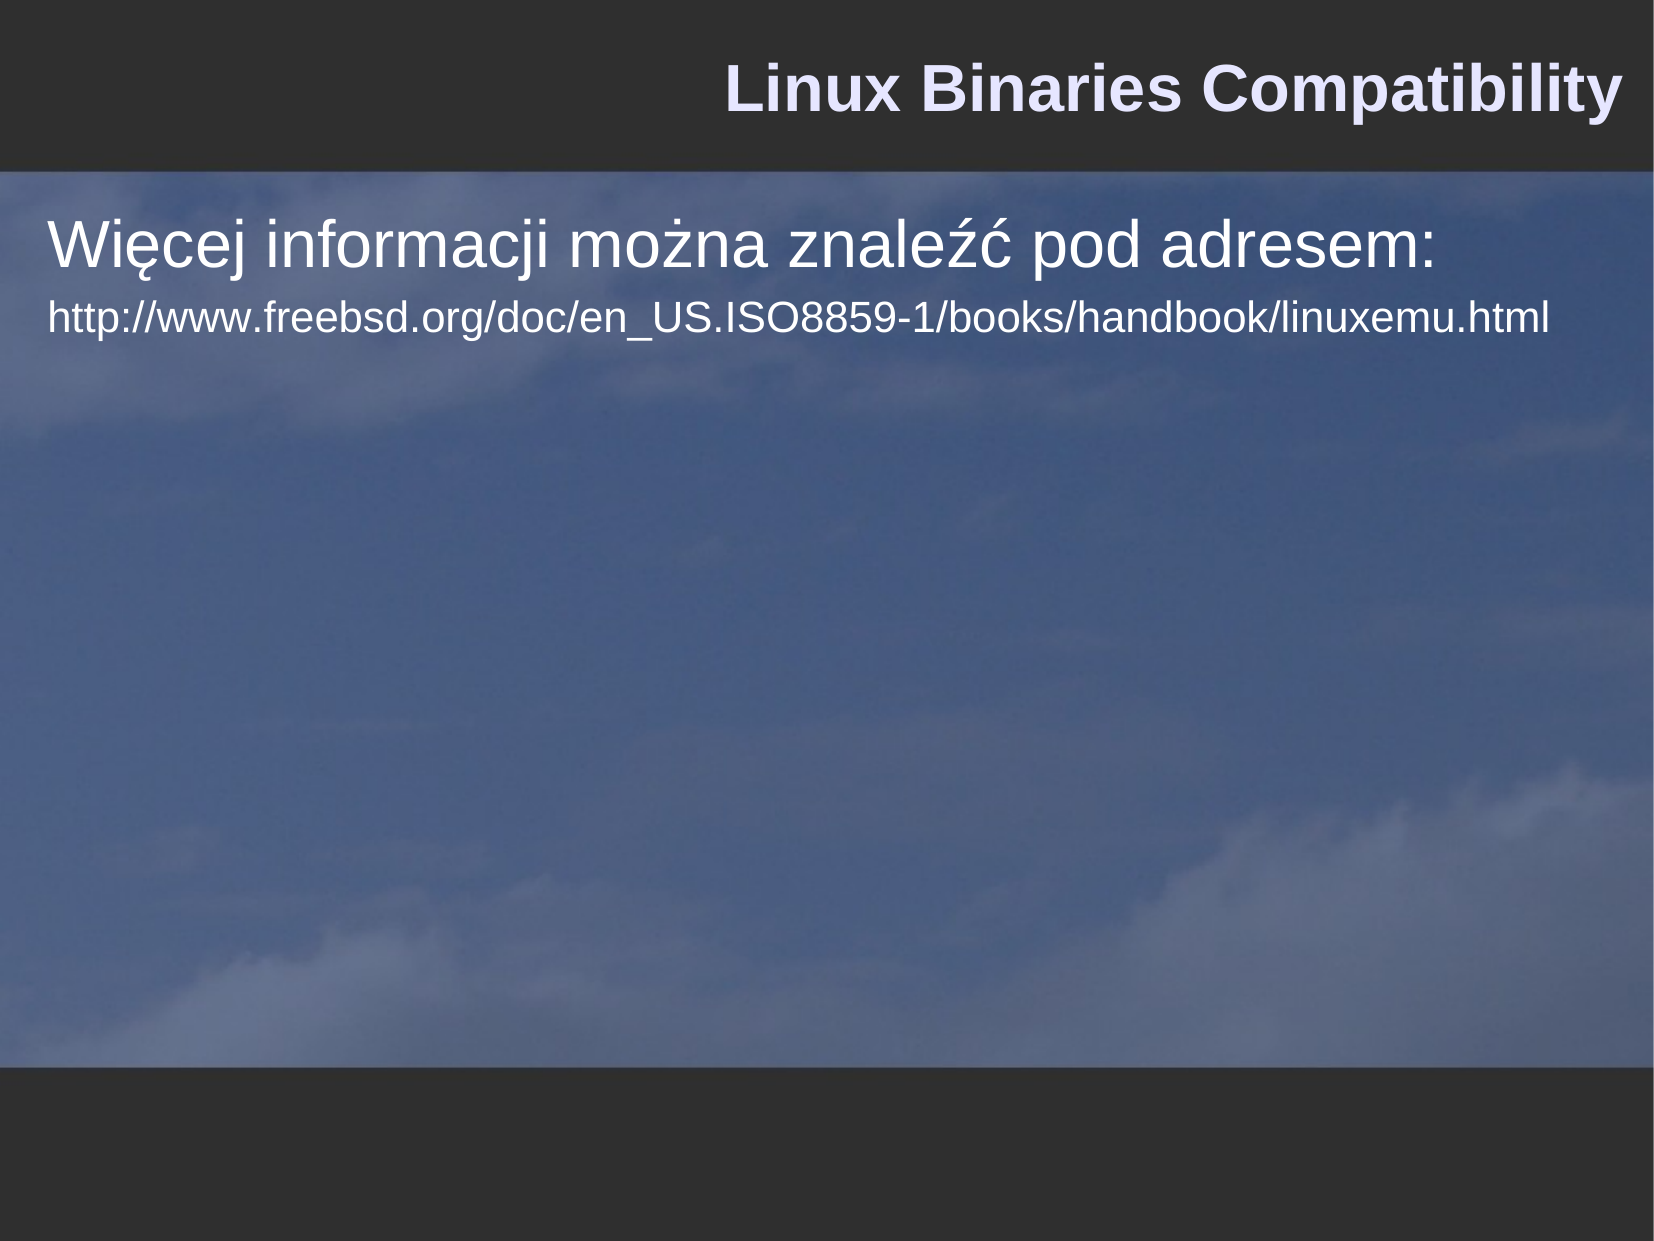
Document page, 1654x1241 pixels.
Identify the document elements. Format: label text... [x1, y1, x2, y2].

title Linux Binaries Compatibility [29, 29, 1625, 148]
list Więcej informacji można znaleźć pod adresem: http://www.freebsd.org/doc/en_US.ISO8859-1/books/handbook/linuxemu.html [29, 206, 1625, 1034]
picture [0, 0, 1654, 1241]
